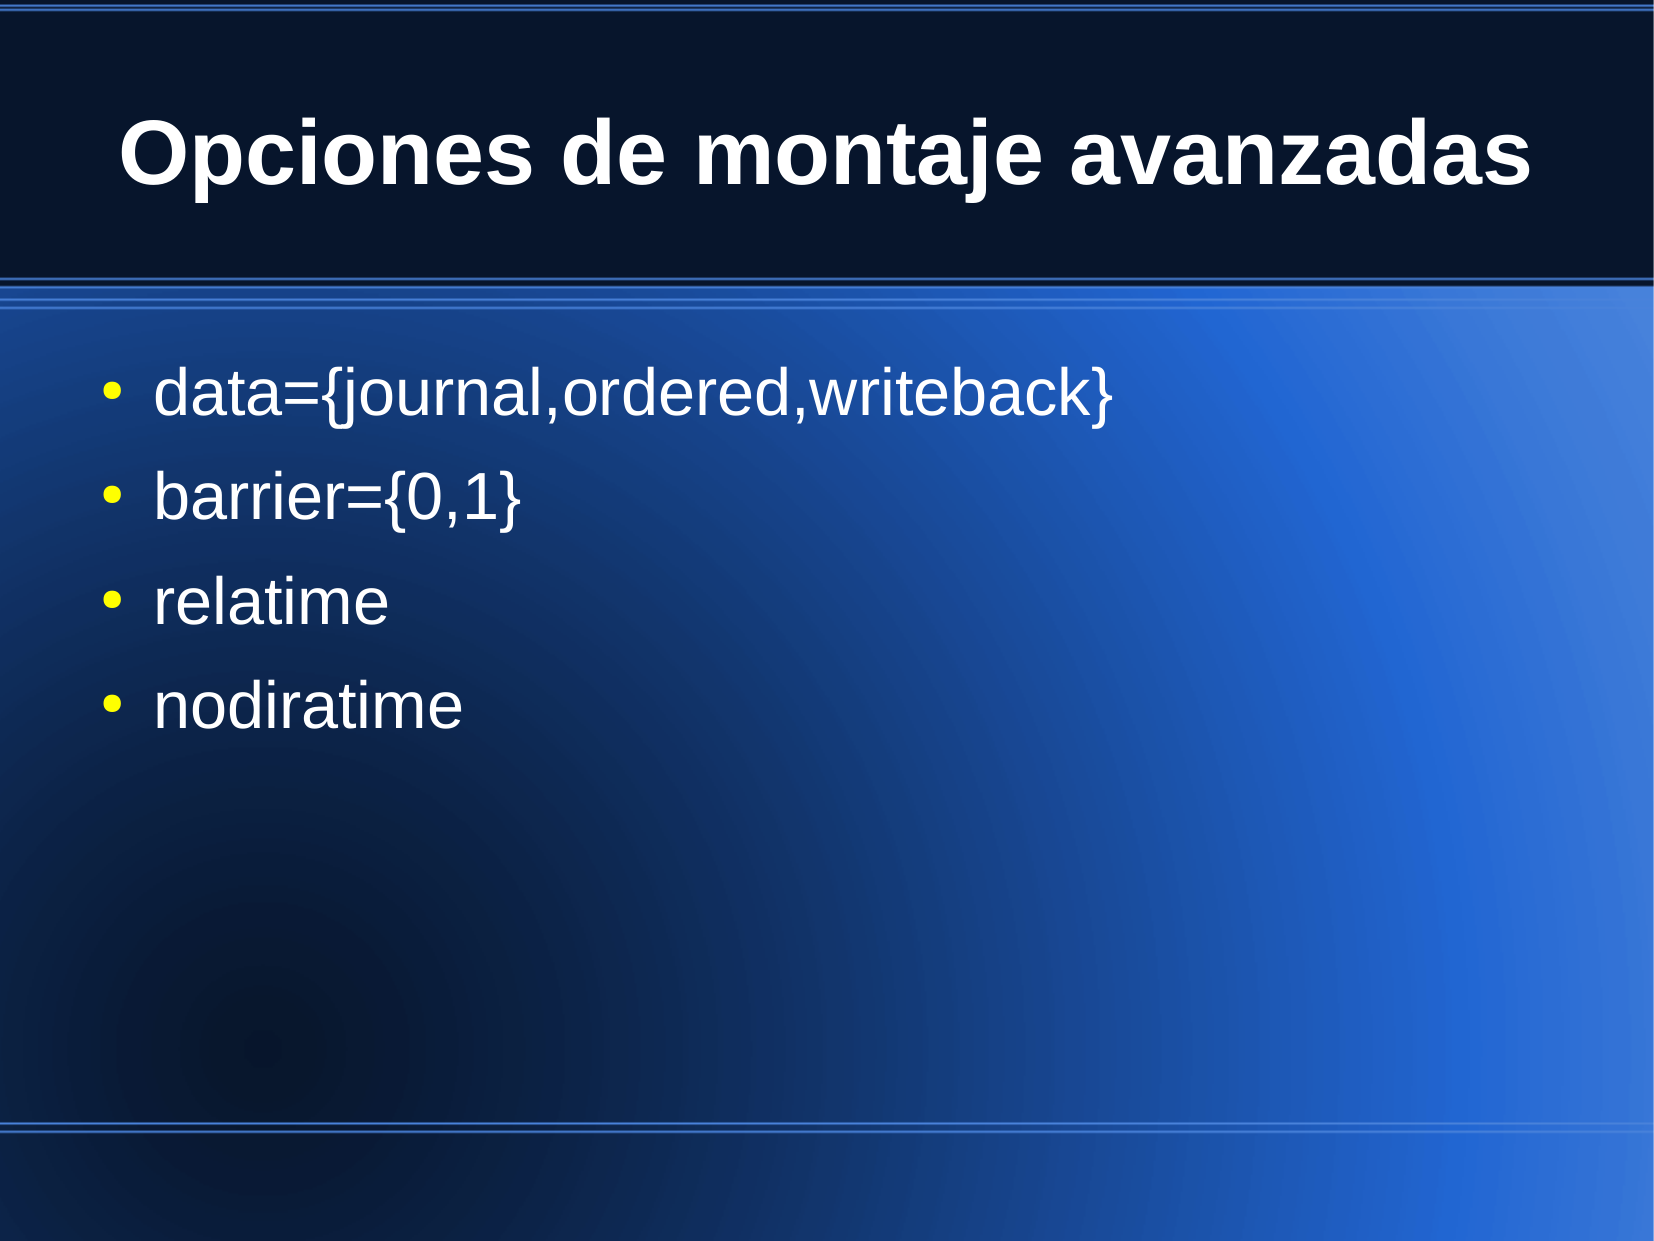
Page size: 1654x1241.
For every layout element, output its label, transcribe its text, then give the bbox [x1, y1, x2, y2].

picture [0, 0, 1654, 1241]
title Opciones de montaje avanzadas [82, 49, 1571, 257]
list data={journal,ordered,writeback} barrier={0,1} relatime nodiratime [82, 355, 1571, 1159]
